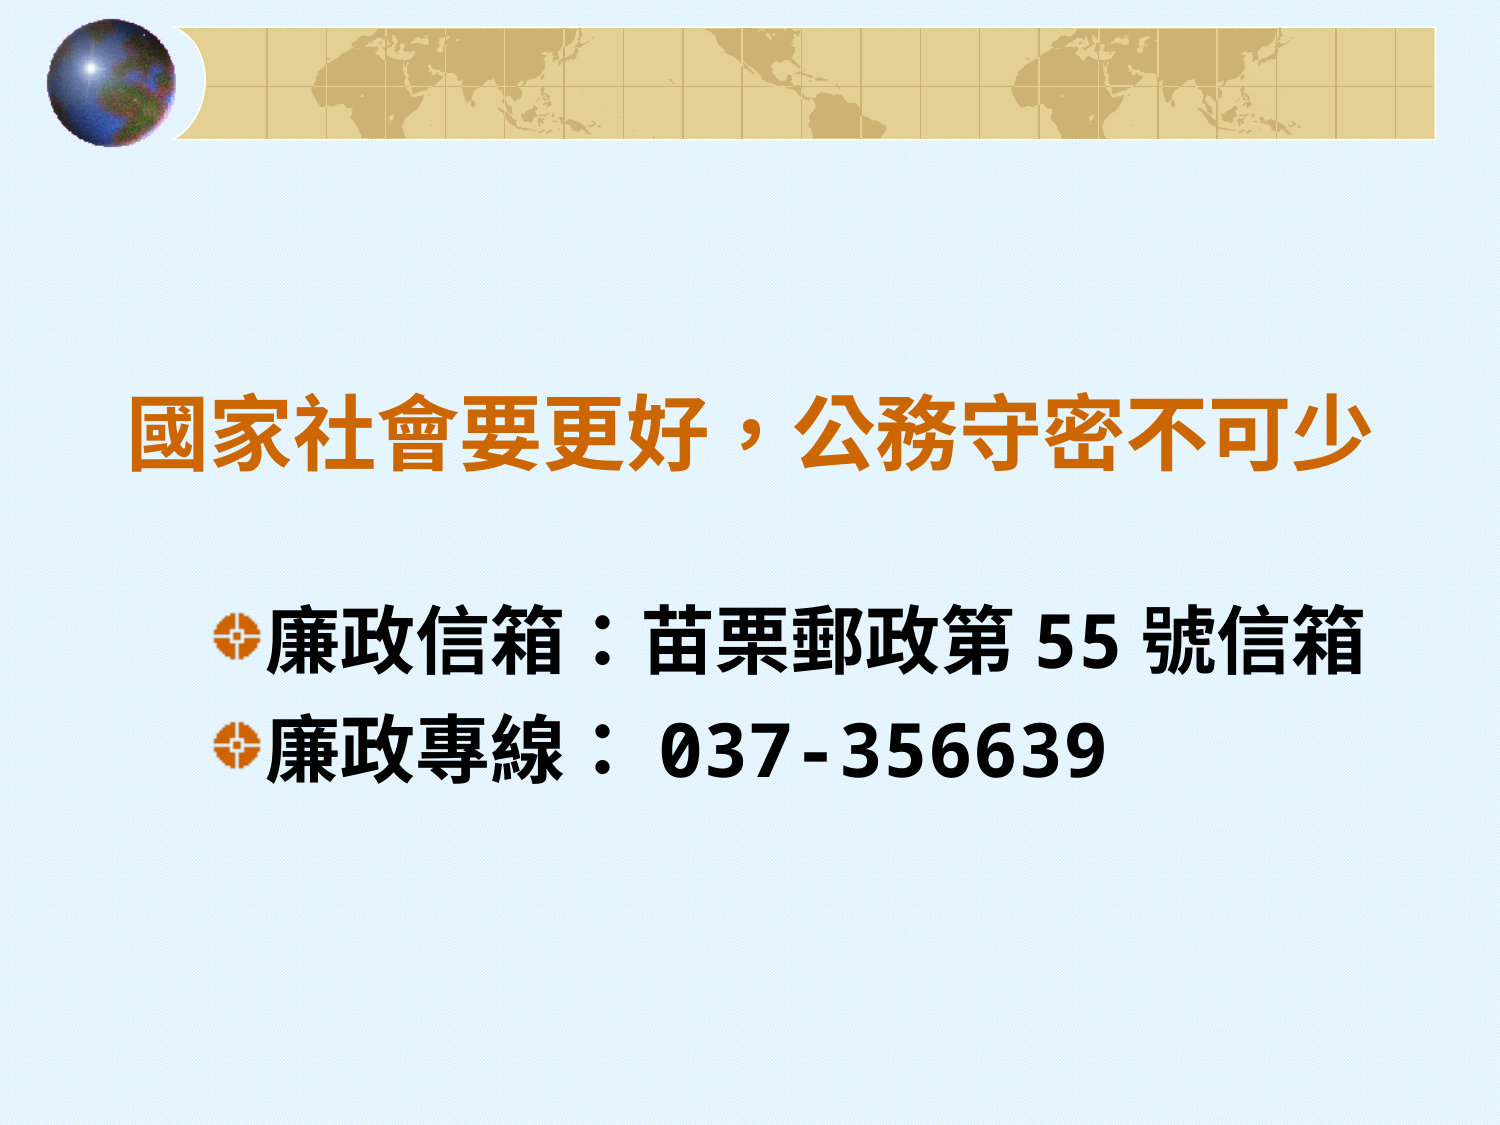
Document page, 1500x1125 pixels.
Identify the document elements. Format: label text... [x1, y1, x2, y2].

list 廉政信箱：苗栗郵政第55號信箱 廉政專線：037-356639 [194, 586, 1388, 953]
title 國家社會要更好，公務守密不可少 [112, 337, 1401, 526]
picture [0, 0, 1500, 1125]
